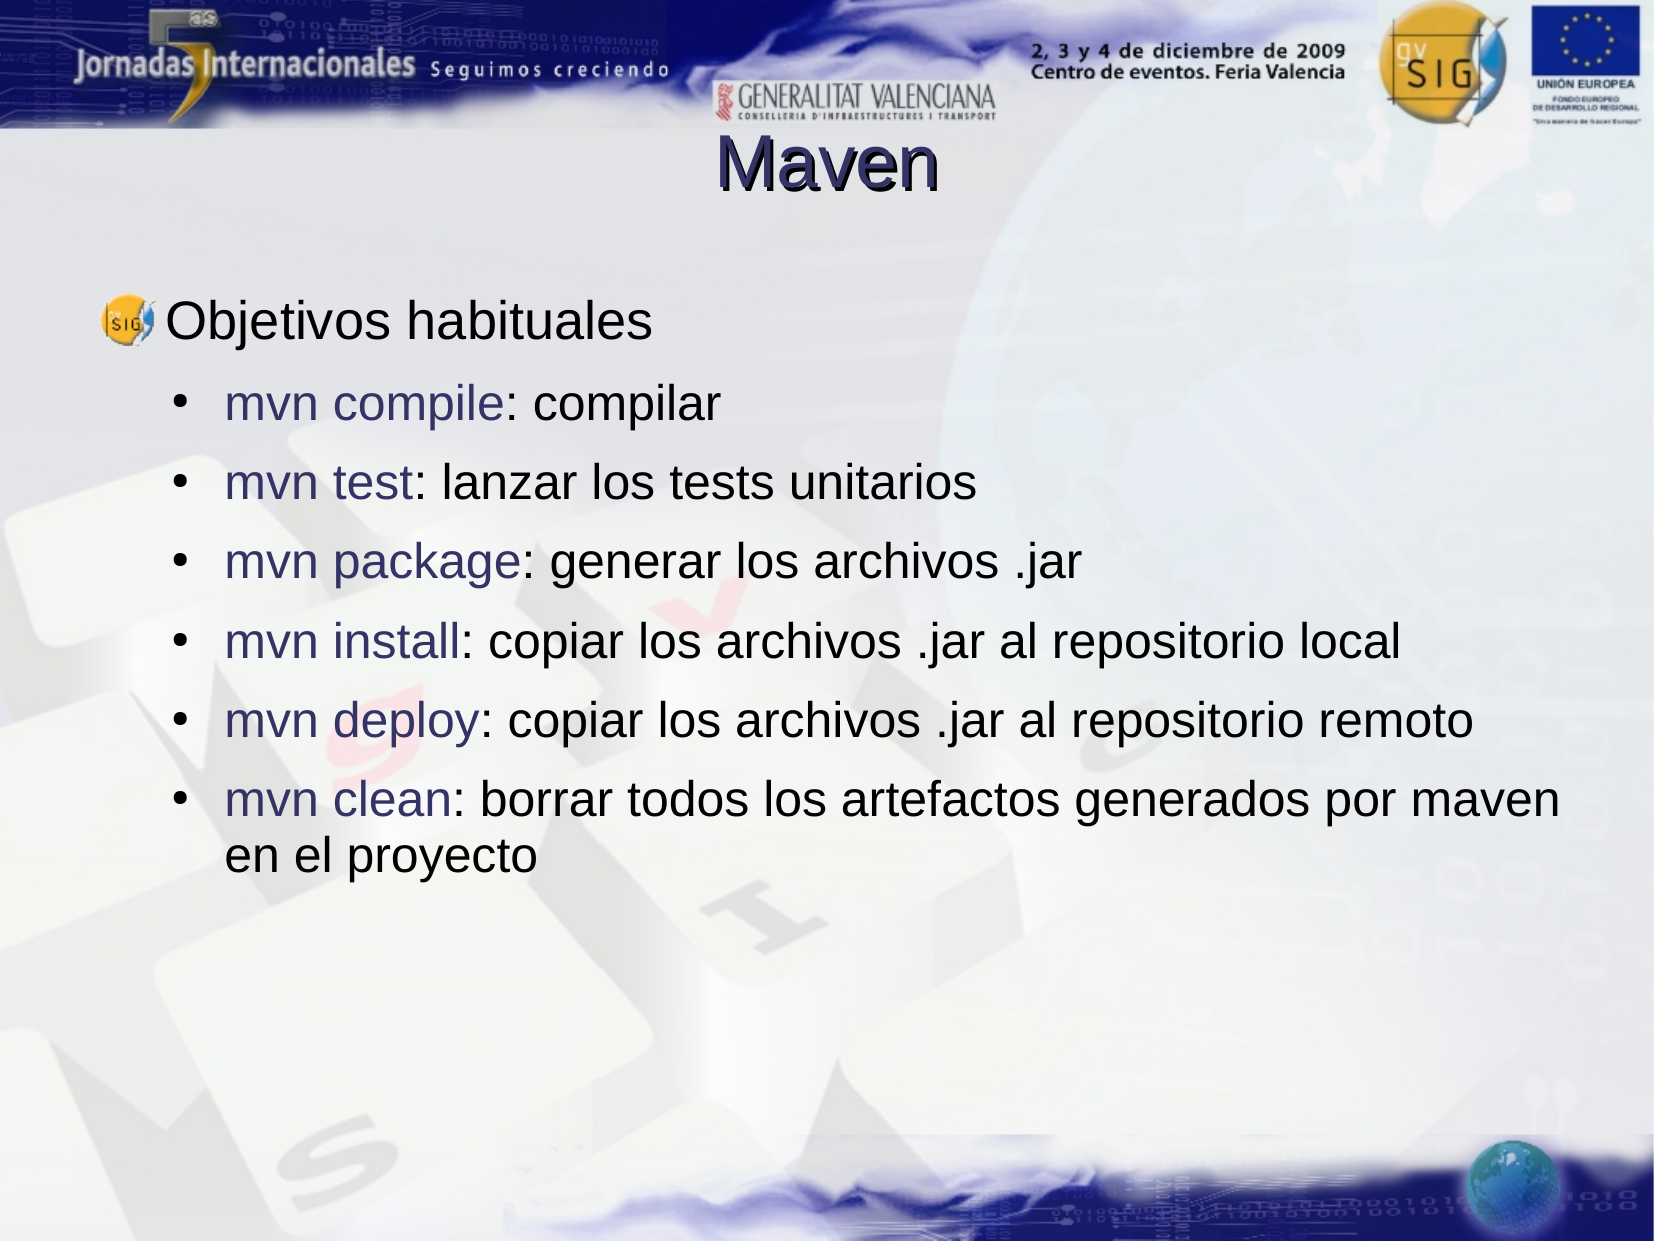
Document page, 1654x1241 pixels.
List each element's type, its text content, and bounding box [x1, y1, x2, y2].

title Maven [82, 47, 1571, 258]
list Objetivos habituales mvn compile: compilar mvn test: lanzar los tests unitarios mvn package: generar los archivos .jar mvn install: copiar los archivos .jar al repositorio local mvn deploy: copiar los archivos .jar al repositorio remoto mvn clean: borrar todos los artefactos generados por maven en el proyecto [82, 290, 1571, 1109]
picture [0, 0, 1654, 1241]
